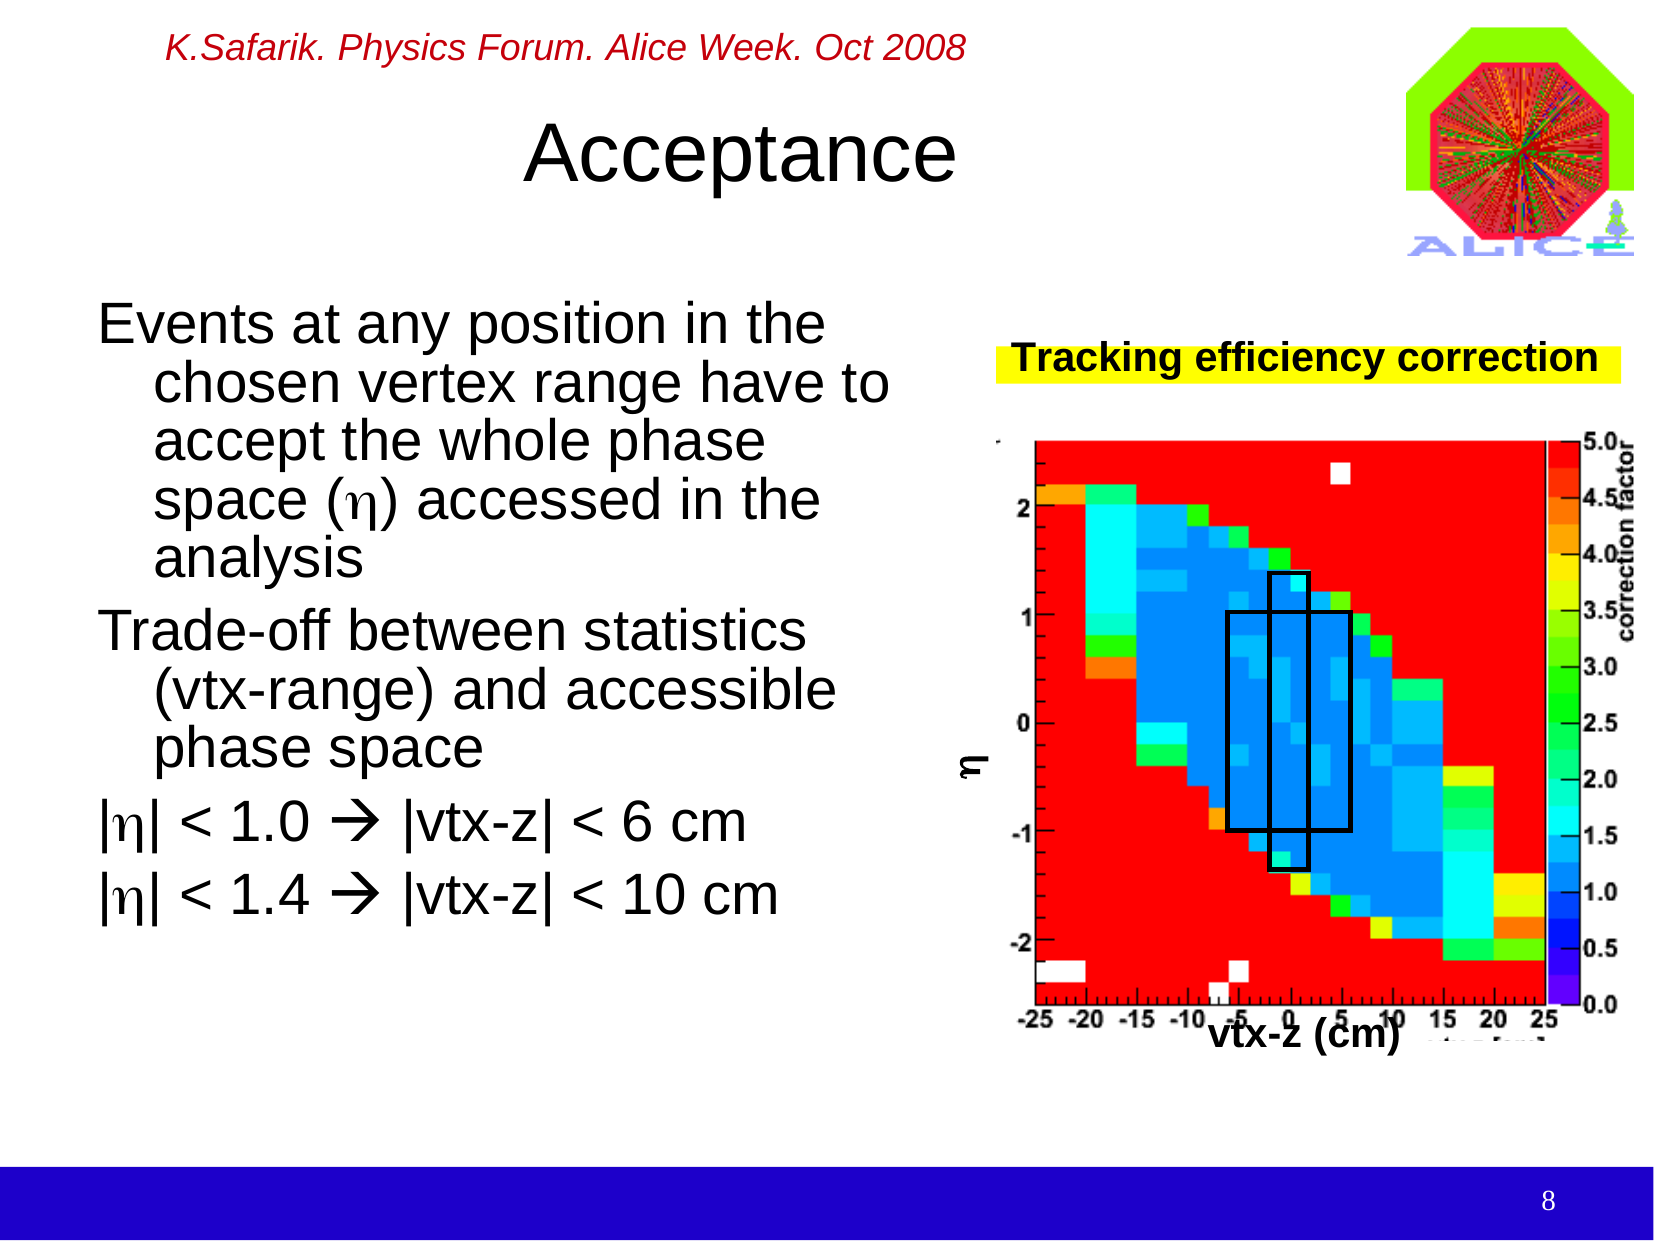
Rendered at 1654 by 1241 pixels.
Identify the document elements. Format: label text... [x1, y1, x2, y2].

text_box Tracking efficiency correction [996, 346, 1622, 384]
picture [1406, 26, 1634, 256]
list Events at any position in the chosen vertex range have to accept the whole phase space () accessed in the analysis Trade-off between statistics (vtx-range) and accessible phase space || < 1.0  |vtx-z| < 6 cm || < 1.4  |vtx-z| < 10 cm [82, 289, 944, 1108]
text_box K.Safarik. Physics Forum. Alice Week. Oct 2008 [150, 37, 982, 95]
text_box vtx-z (cm) [1192, 1022, 1416, 1060]
title Acceptance [82, 49, 1400, 256]
picture [996, 428, 1648, 1041]
text_box  [942, 738, 997, 794]
